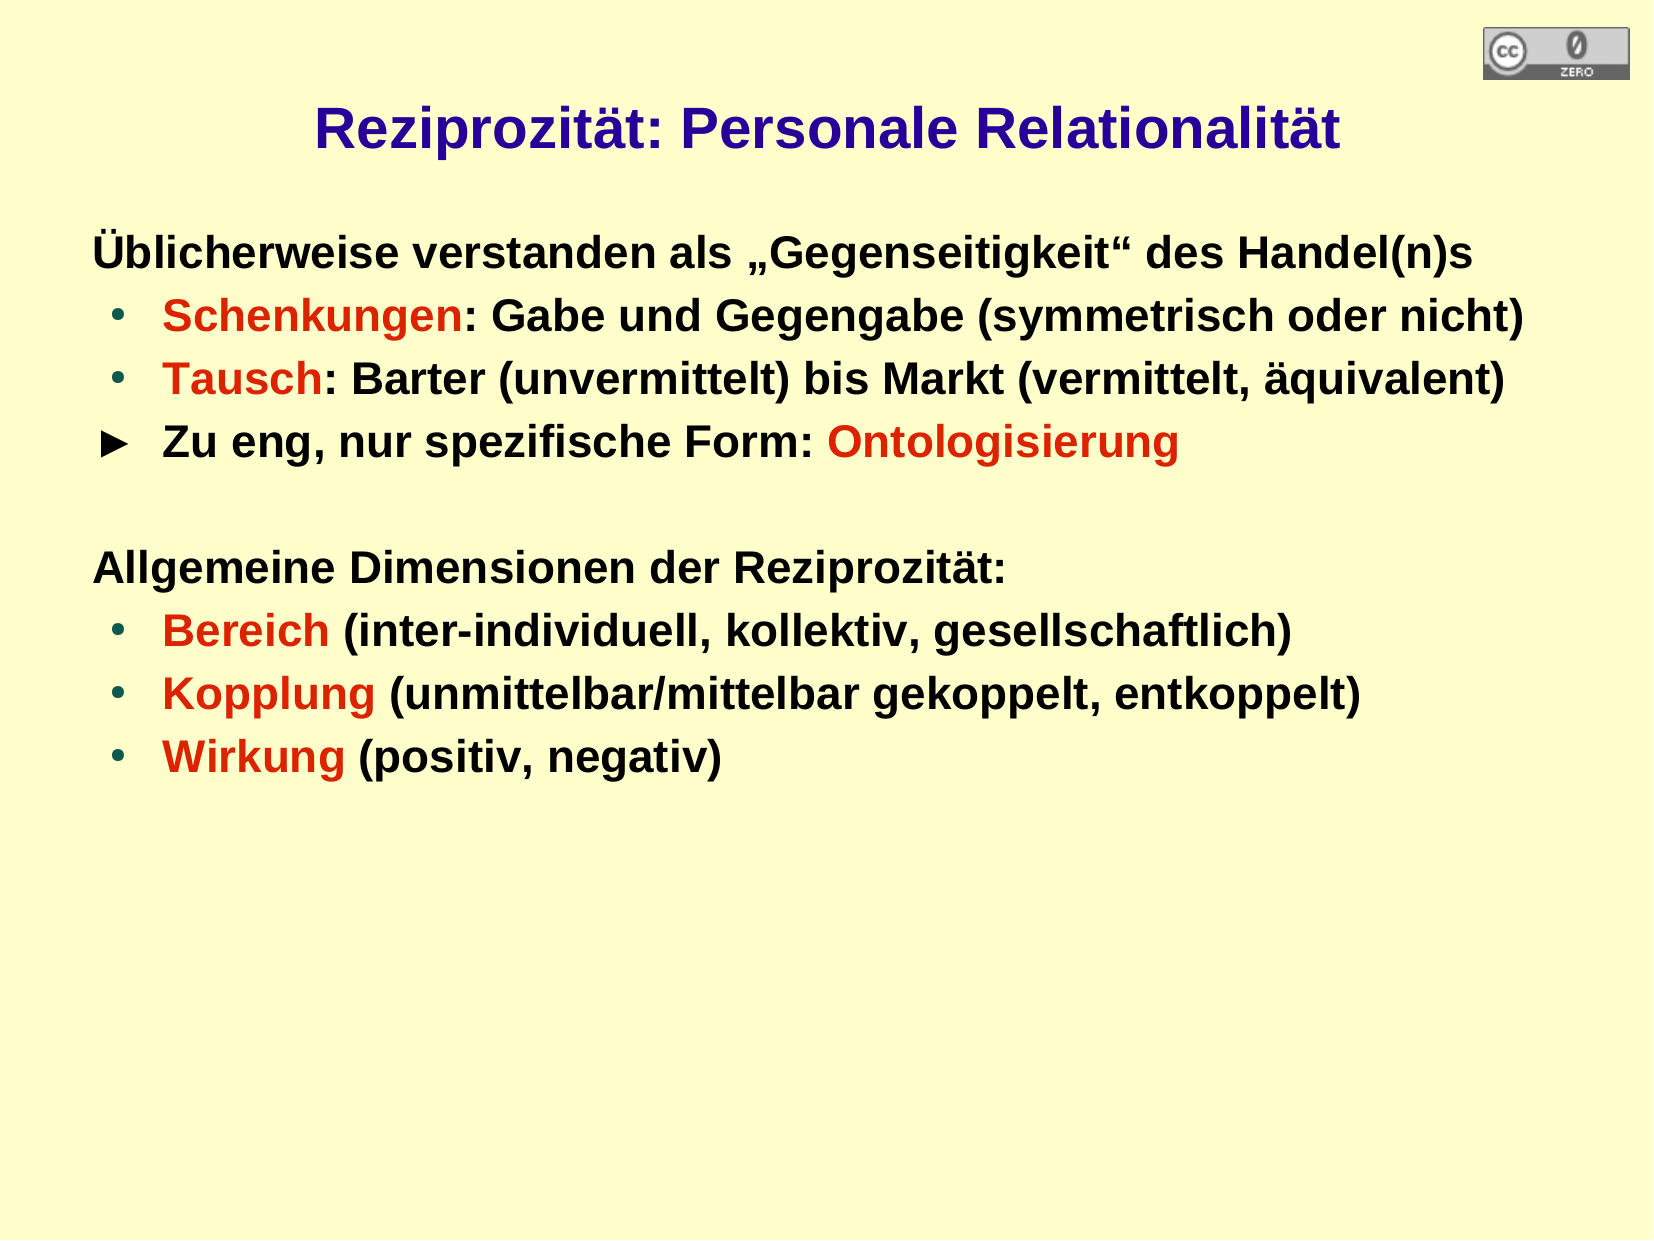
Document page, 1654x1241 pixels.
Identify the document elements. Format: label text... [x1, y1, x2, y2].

picture [1483, 27, 1630, 80]
list Üblicherweise verstanden als „Gegenseitigkeit“ des Handel(n)s Schenkungen: Gabe und Gegengabe (symmetrisch oder nicht) Tausch: Barter (unvermittelt) bis Markt (vermittelt, äquivalent) ► Zu eng, nur spezifische Form: Ontologisierung Allgemeine Dimensionen der Reziprozität: Bereich (inter-individuell, kollektiv, gesellschaftlich) Kopplung (unmittelbar/mittelbar gekoppelt, entkoppelt) Wirkung (positiv, negativ) [92, 226, 1565, 1034]
title Reziprozität: Personale Relationalität [86, 49, 1571, 207]
